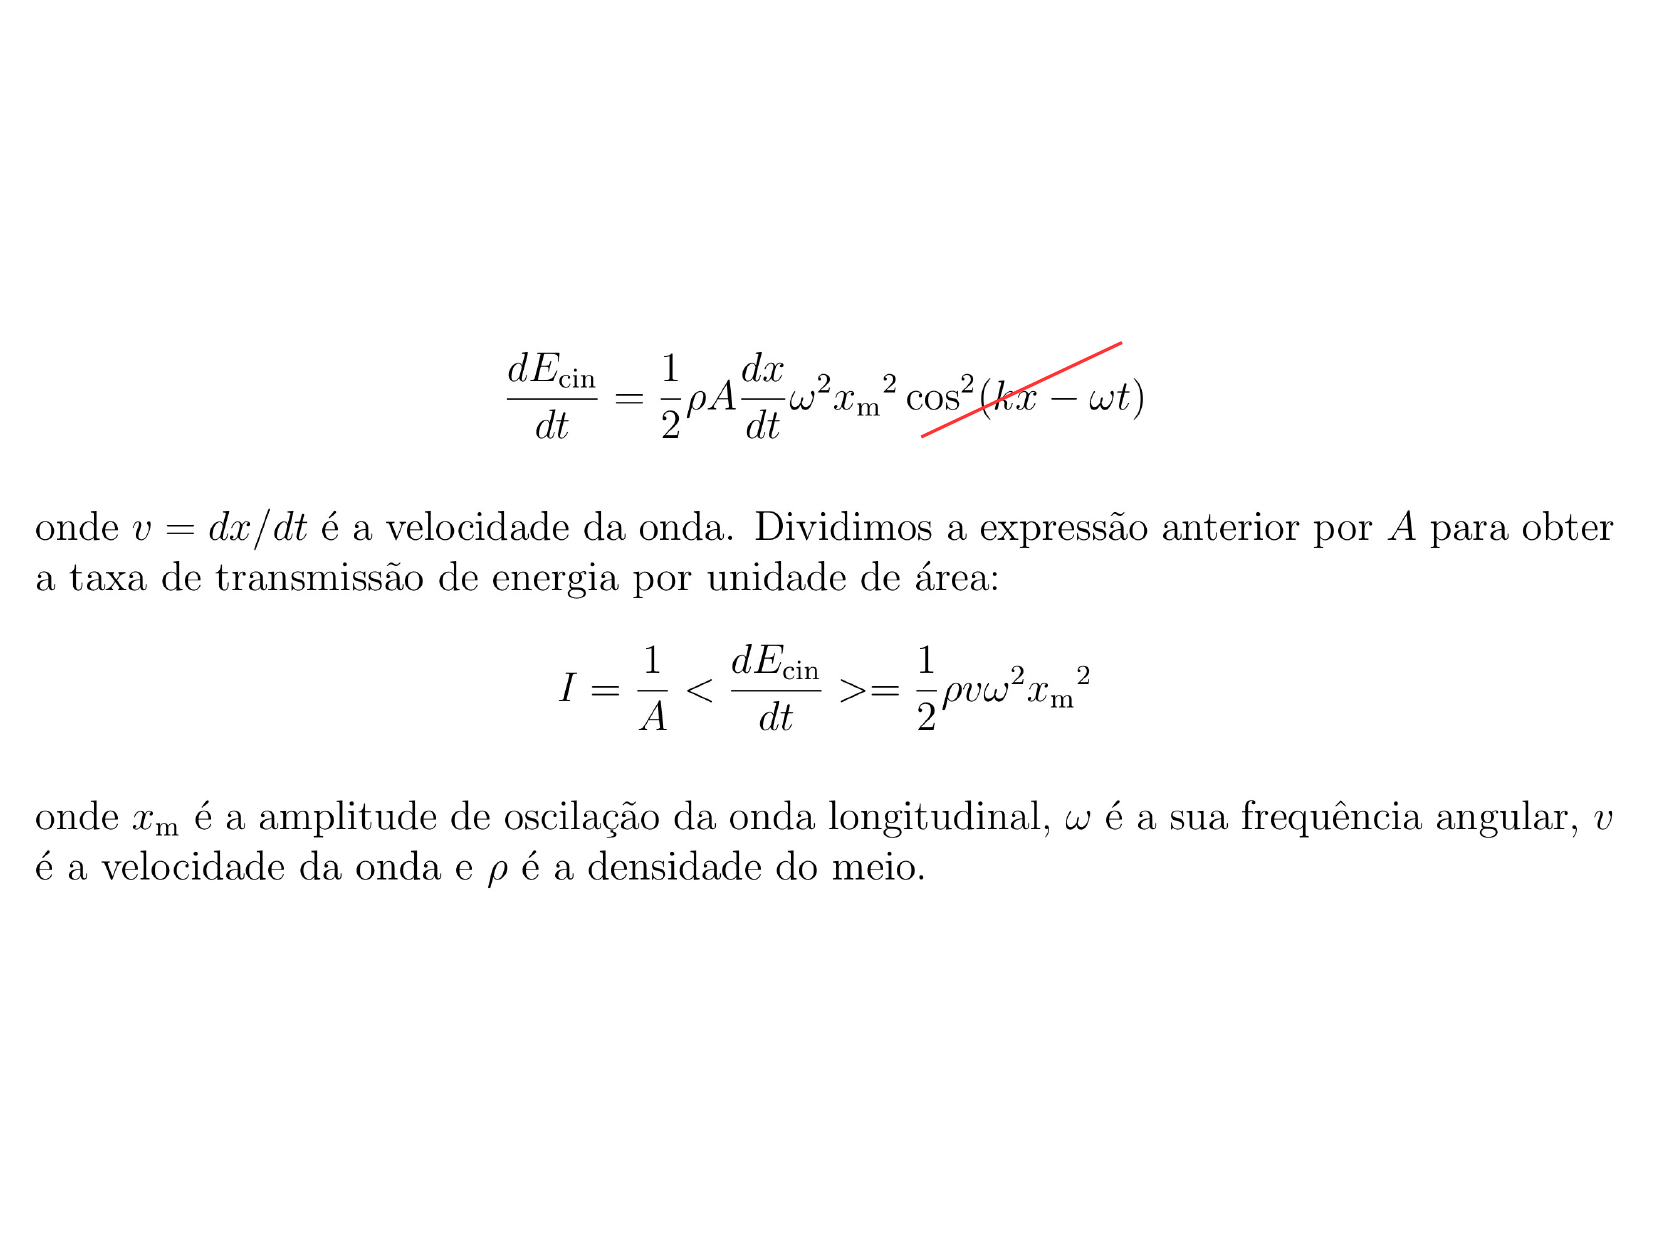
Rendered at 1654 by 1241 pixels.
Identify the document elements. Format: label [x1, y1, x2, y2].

picture [4, 318, 1648, 908]
